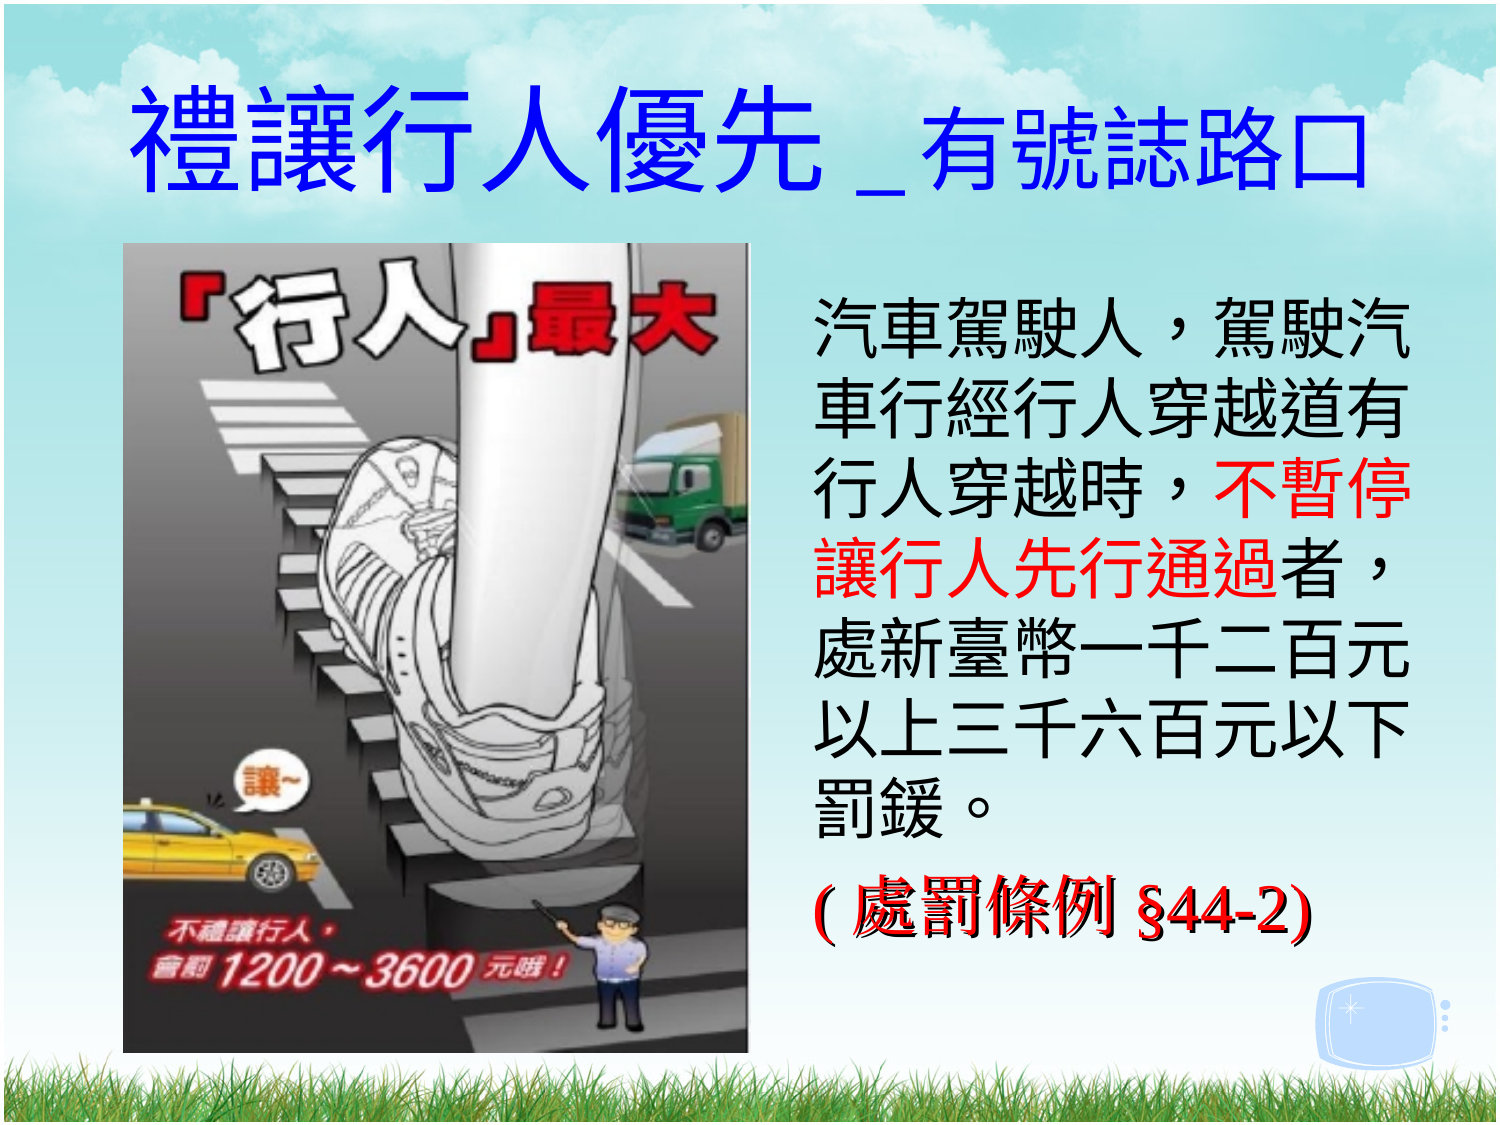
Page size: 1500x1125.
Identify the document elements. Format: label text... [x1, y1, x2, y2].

text_box 禮讓行人優先_有號誌路口 [76, 42, 1427, 231]
picture [0, 0, 1500, 1125]
list 汽車駕駛人，駕駛汽車行經行人穿越道有行人穿越時，不暫停讓行人先行通過者，處新臺幣一千二百元以上三千六百元以下罰鍰。 (處罰條例§44-2) [797, 278, 1436, 959]
